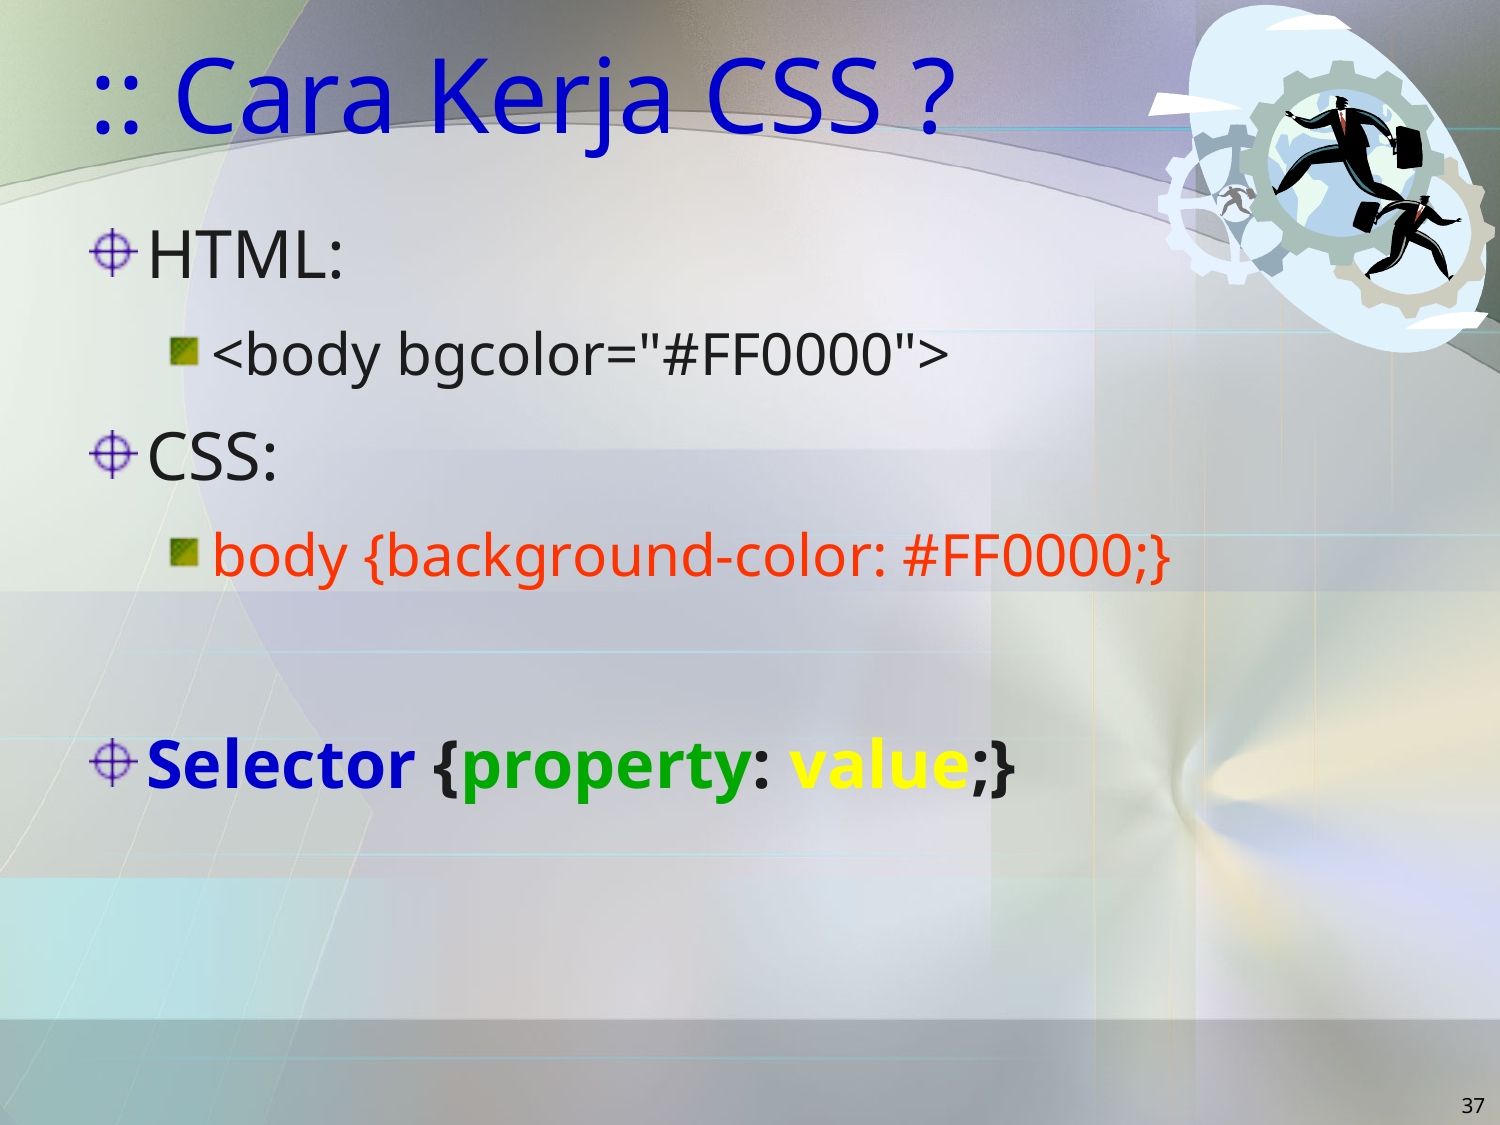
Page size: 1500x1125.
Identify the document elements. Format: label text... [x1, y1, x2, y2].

picture [0, 0, 1500, 1125]
list HTML: <body bgcolor="#FF0000"> CSS: body {background-color: #FF0000;} Selector {property: value;} [75, 199, 1500, 1063]
title :: Cara Kerja CSS ? [75, 12, 1148, 173]
